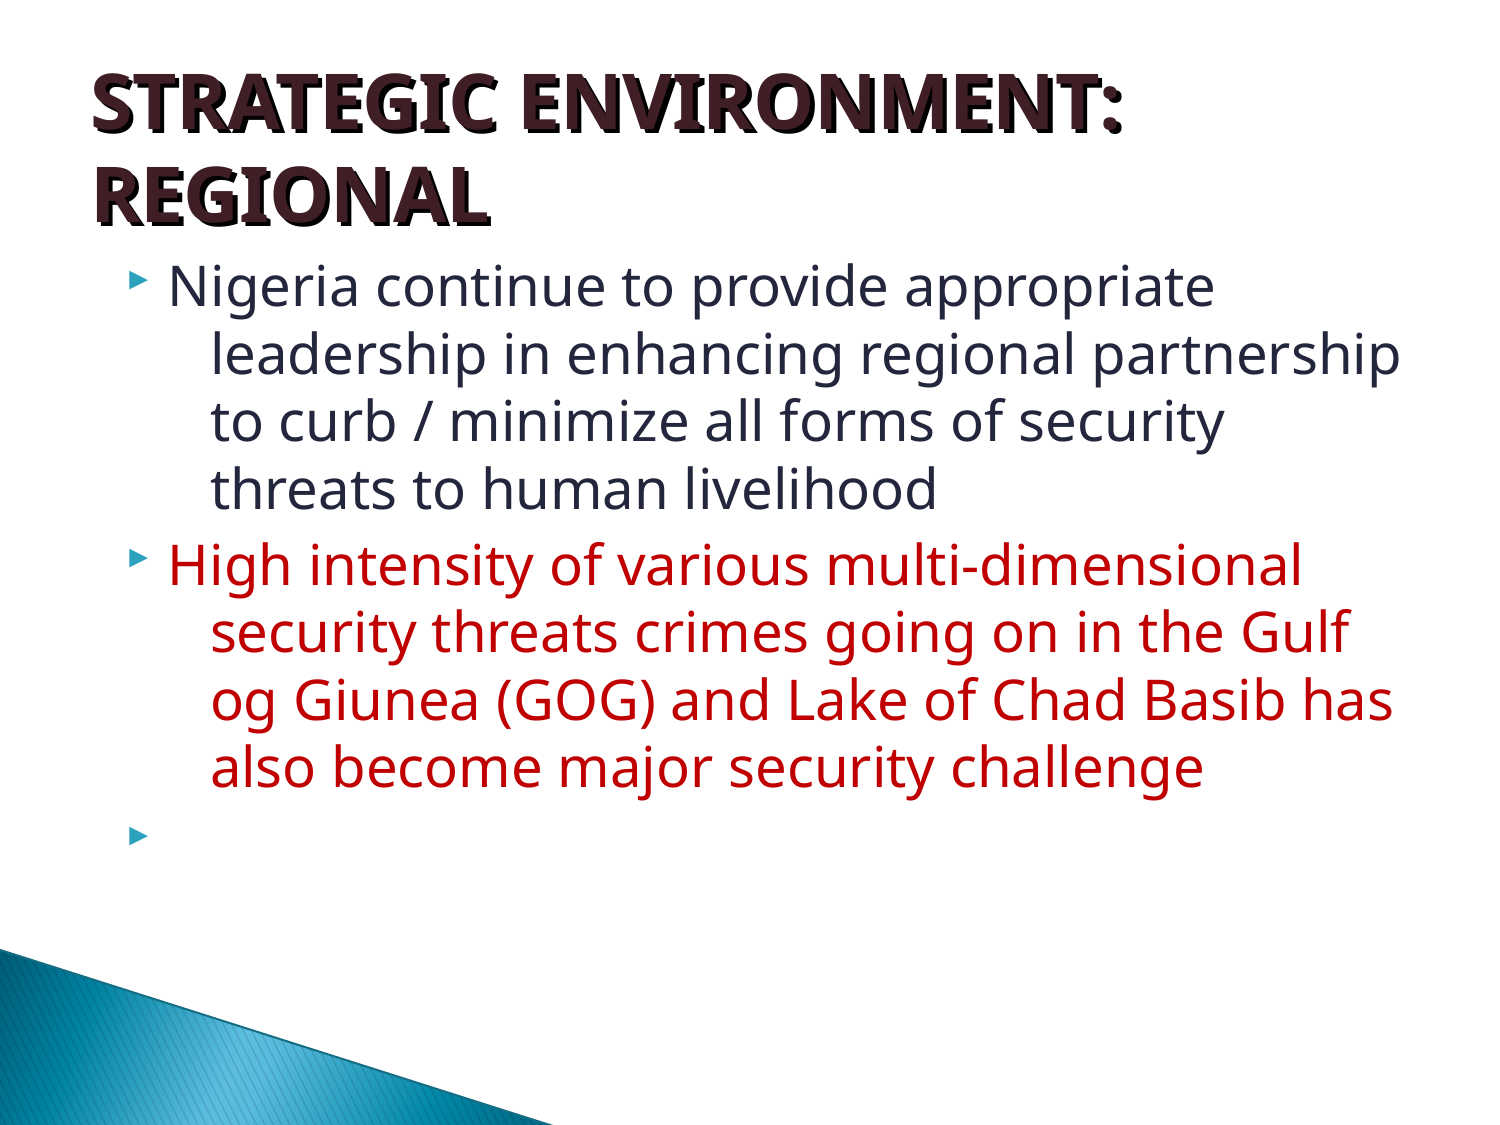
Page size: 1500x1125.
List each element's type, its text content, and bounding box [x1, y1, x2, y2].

title STRATEGIC ENVIRONMENT: REGIONAL [75, 45, 1426, 233]
list Nigeria continue to provide appropriate leadership in enhancing regional partnership to curb / minimize all forms of security threats to human livelihood High intensity of various multi-dimensional security threats crimes going on in the Gulf og Giunea (GOG) and Lake of Chad Basib has also become major security challenge [75, 243, 1426, 986]
